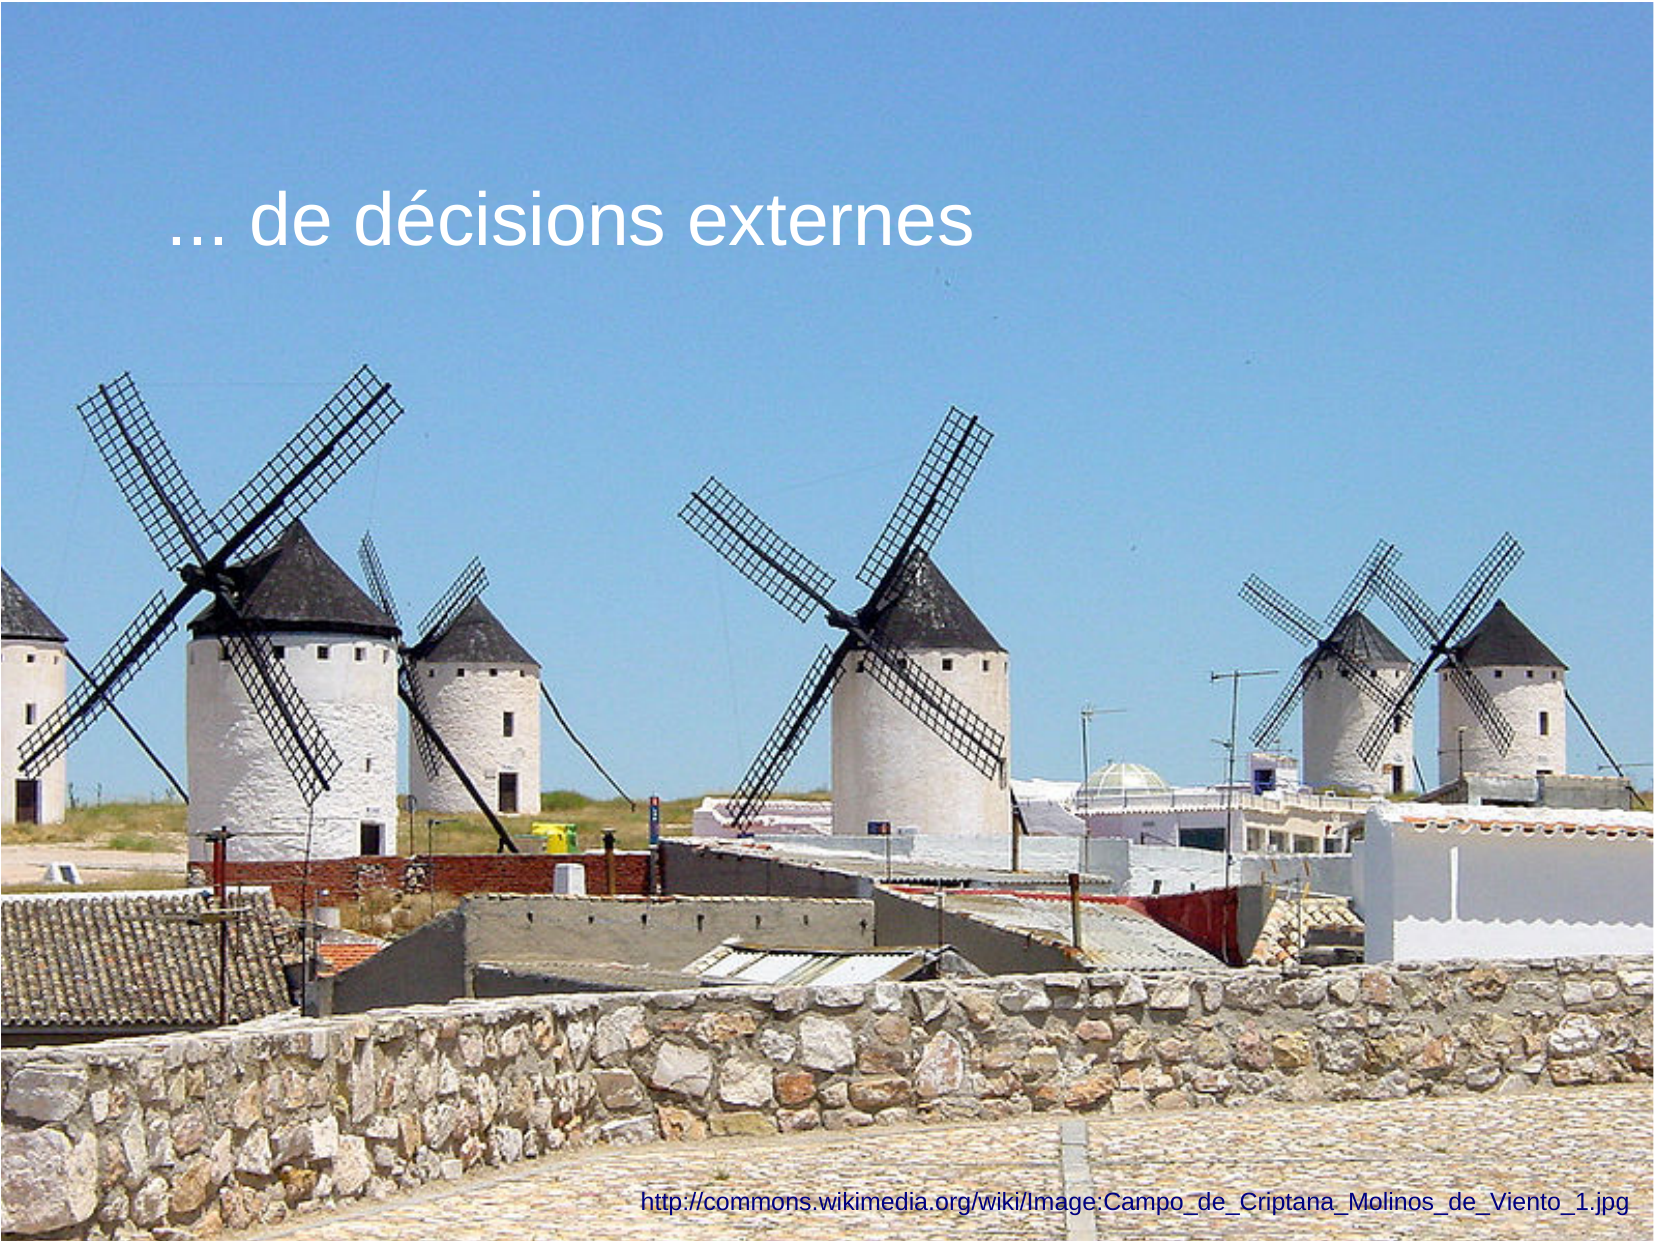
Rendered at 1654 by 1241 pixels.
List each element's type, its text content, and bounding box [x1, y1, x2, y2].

text_box ... de décisions externes [166, 177, 976, 271]
text_box http://commons.wikimedia.org/wiki/Image:Campo_de_Criptana_Molinos_de_Viento_1.jpg [640, 1187, 1632, 1219]
picture [1, 2, 1654, 1241]
